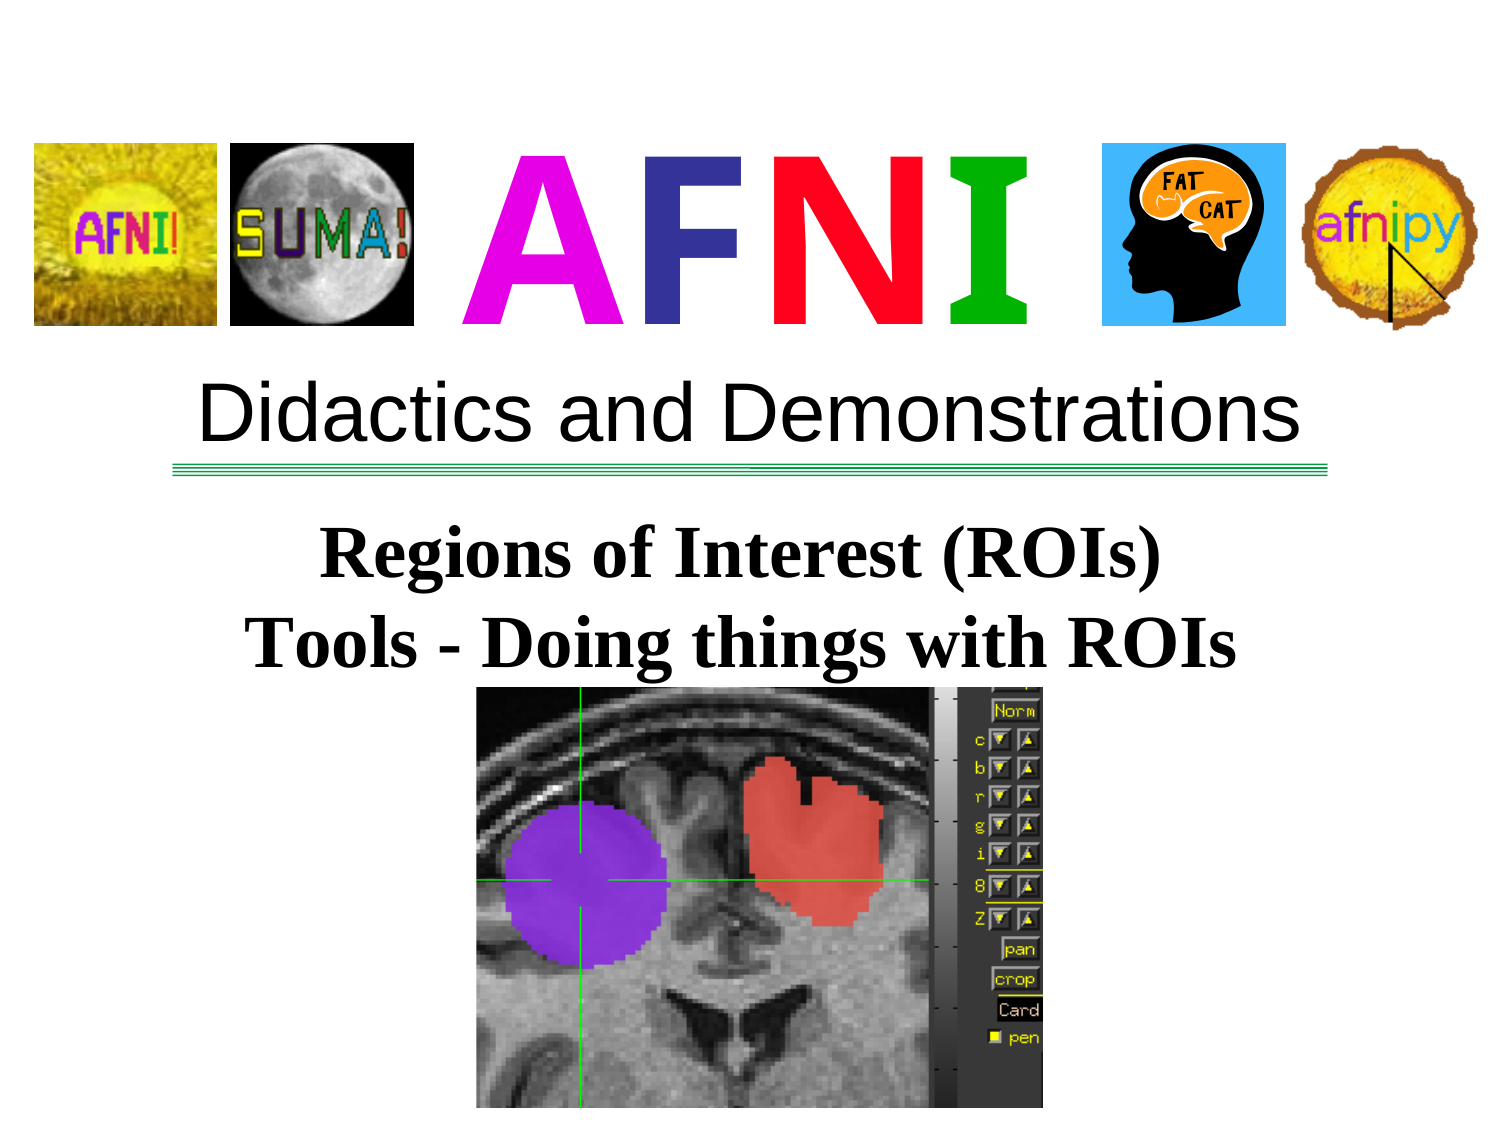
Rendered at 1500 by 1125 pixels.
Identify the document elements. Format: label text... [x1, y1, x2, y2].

picture [1102, 143, 1286, 326]
text_box Regions of Interest (ROIs) Tools - Doing things with ROIs [132, 495, 1350, 781]
title AFNI [433, 59, 1094, 350]
picture [1293, 137, 1487, 332]
picture [476, 687, 1043, 1108]
text_box Didactics and Demonstrations [181, 350, 1318, 463]
picture [230, 143, 414, 326]
picture [34, 143, 217, 326]
